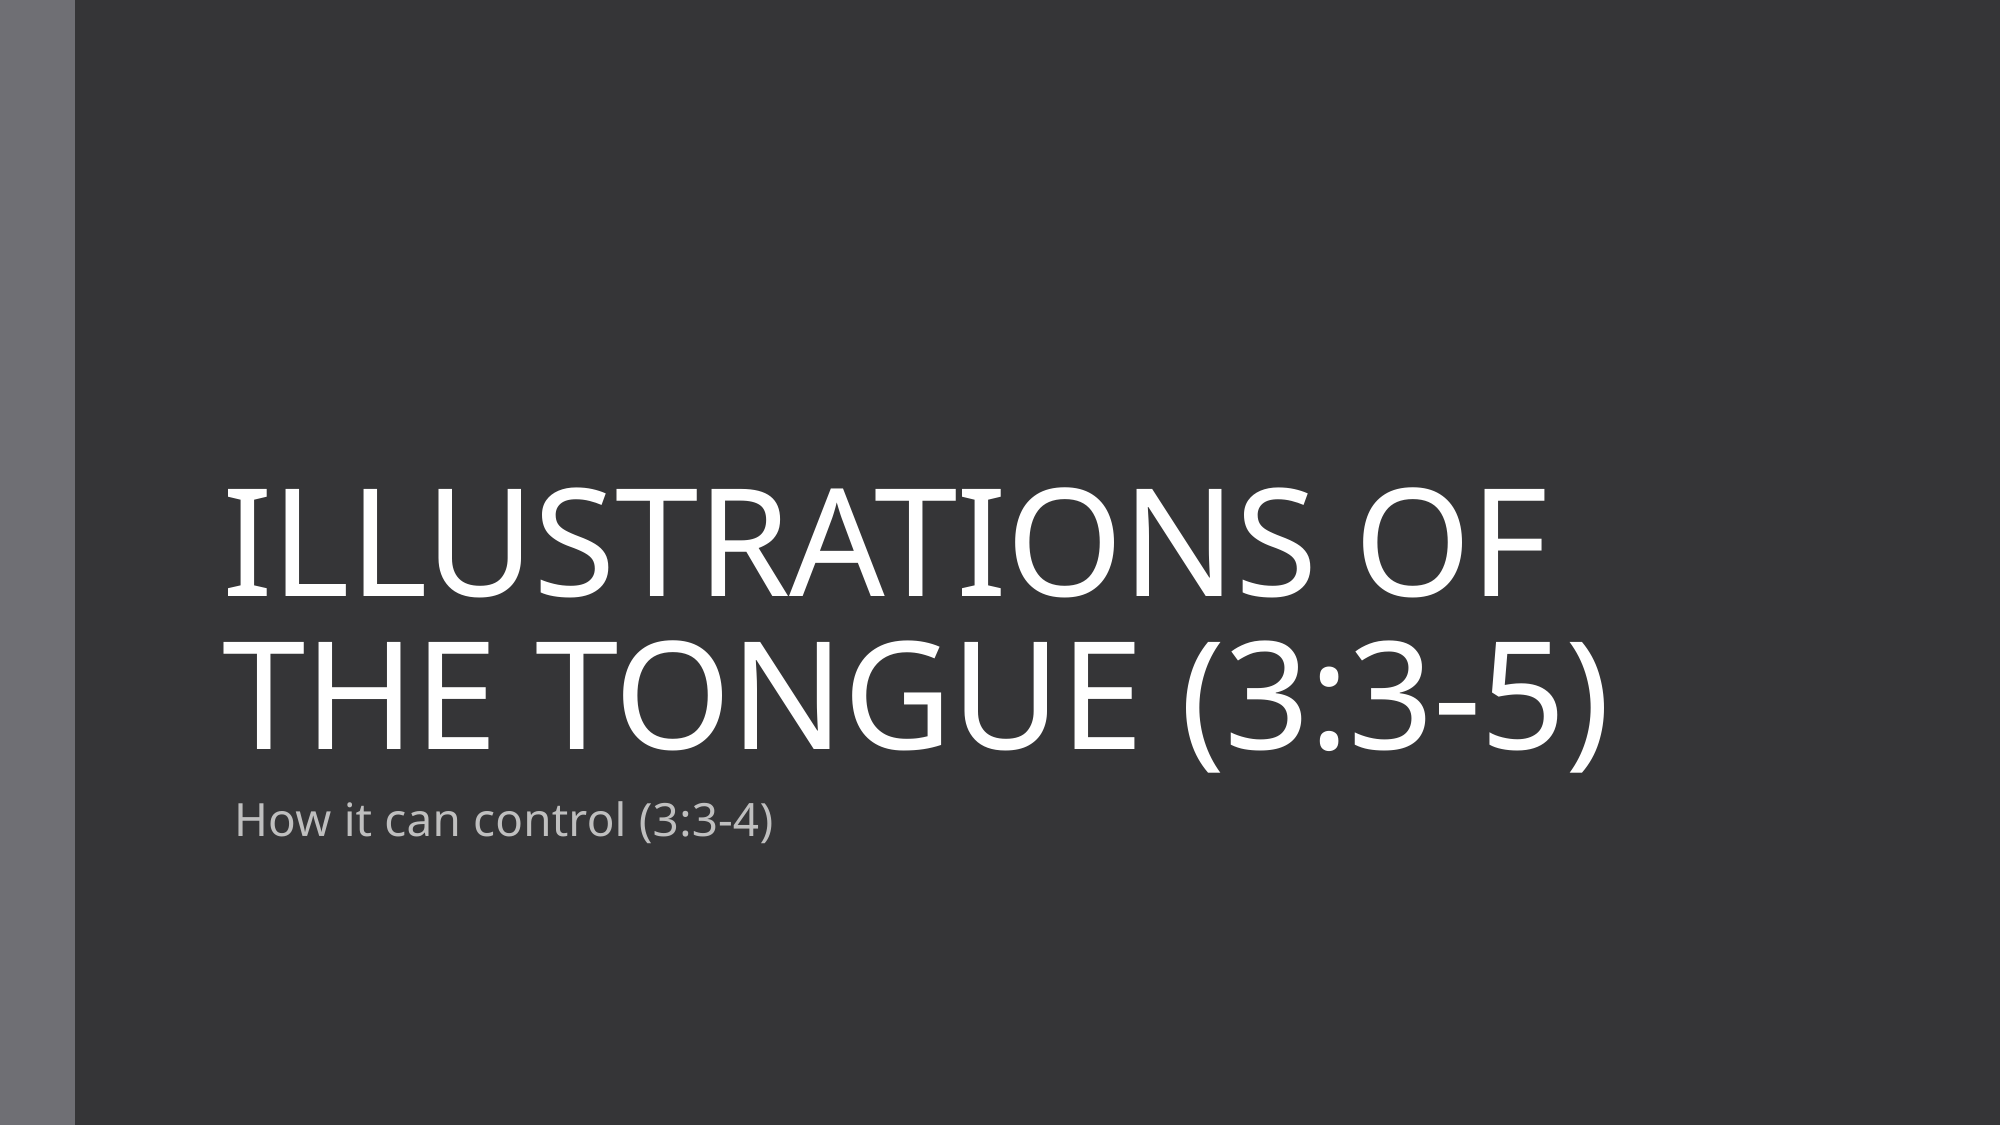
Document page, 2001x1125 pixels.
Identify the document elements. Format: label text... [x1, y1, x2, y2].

subtitle How it can control (3:3-4) [206, 787, 1752, 1066]
title ILLUSTRATIONS OF THE TONGUE (3:3-5) [206, 124, 1752, 787]
